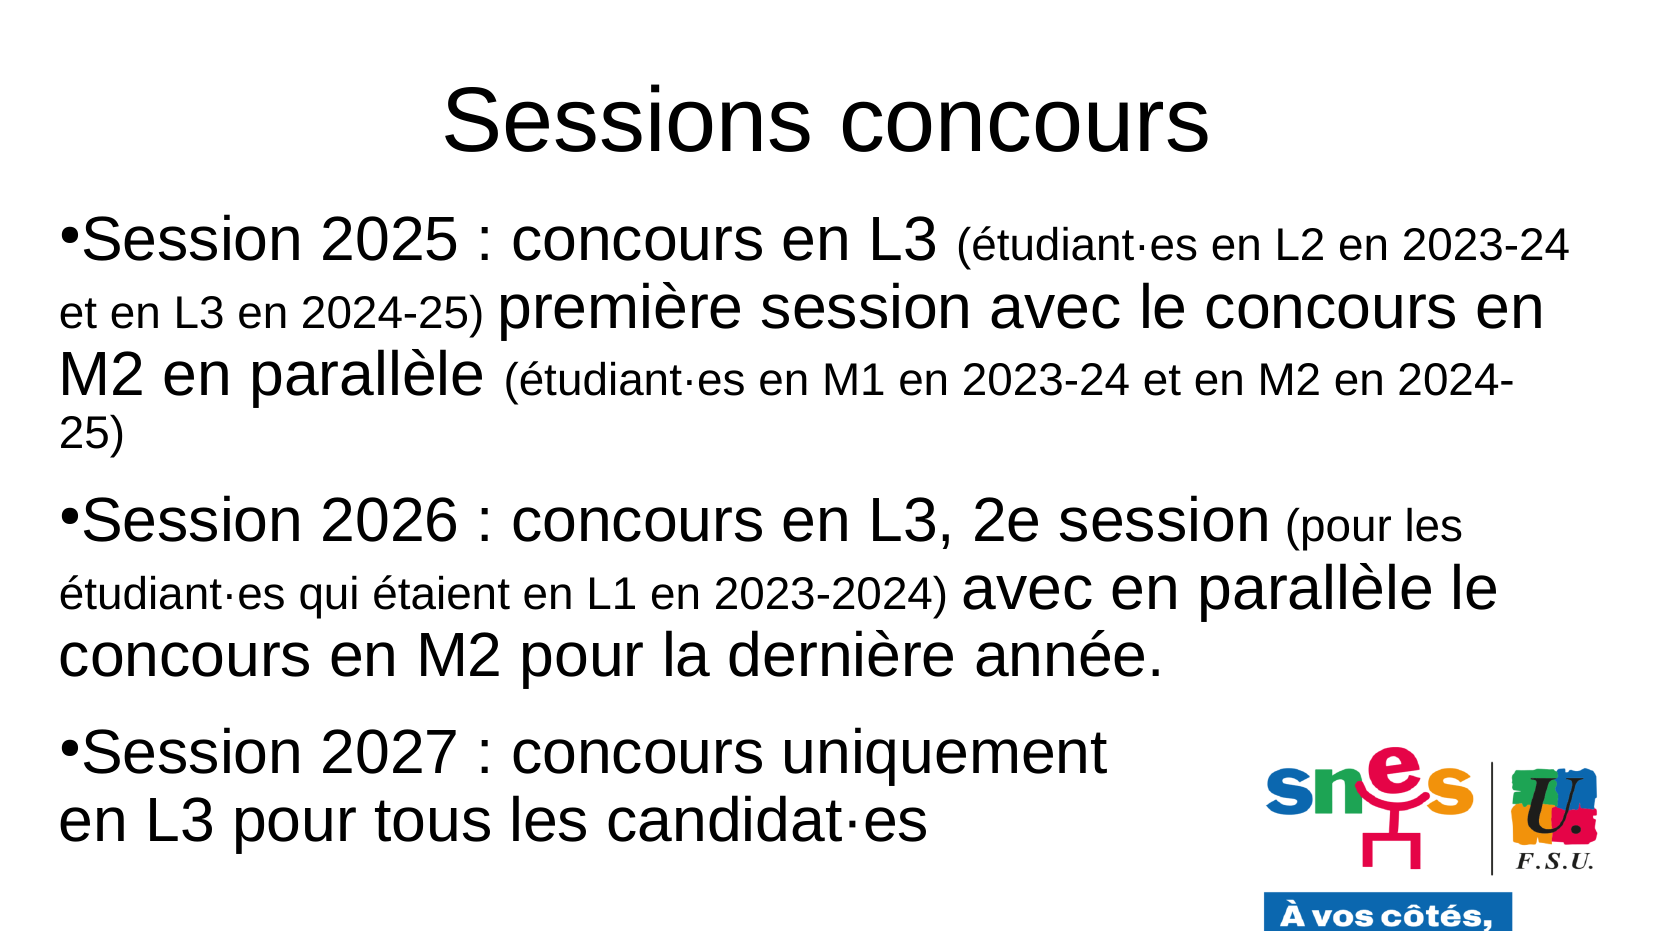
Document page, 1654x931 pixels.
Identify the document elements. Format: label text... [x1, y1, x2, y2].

picture [1210, 727, 1654, 931]
list Session 2025 : concours en L3 (étudiant·es en L2 en 2023-24 et en L3 en 2024-25) première session avec le concours en M2 en parallèle (étudiant·es en M1 en 2023-24 et en M2 en 2024-25) Session 2026 : concours en L3, 2e session (pour les étudiant·es qui étaient en L1 en 2023-2024) avec en parallèle le concours en M2 pour la dernière année. Session 2027 : concours uniquement en L3 pour tous les candidat·es [59, 206, 1571, 875]
title Sessions concours [82, 37, 1571, 193]
